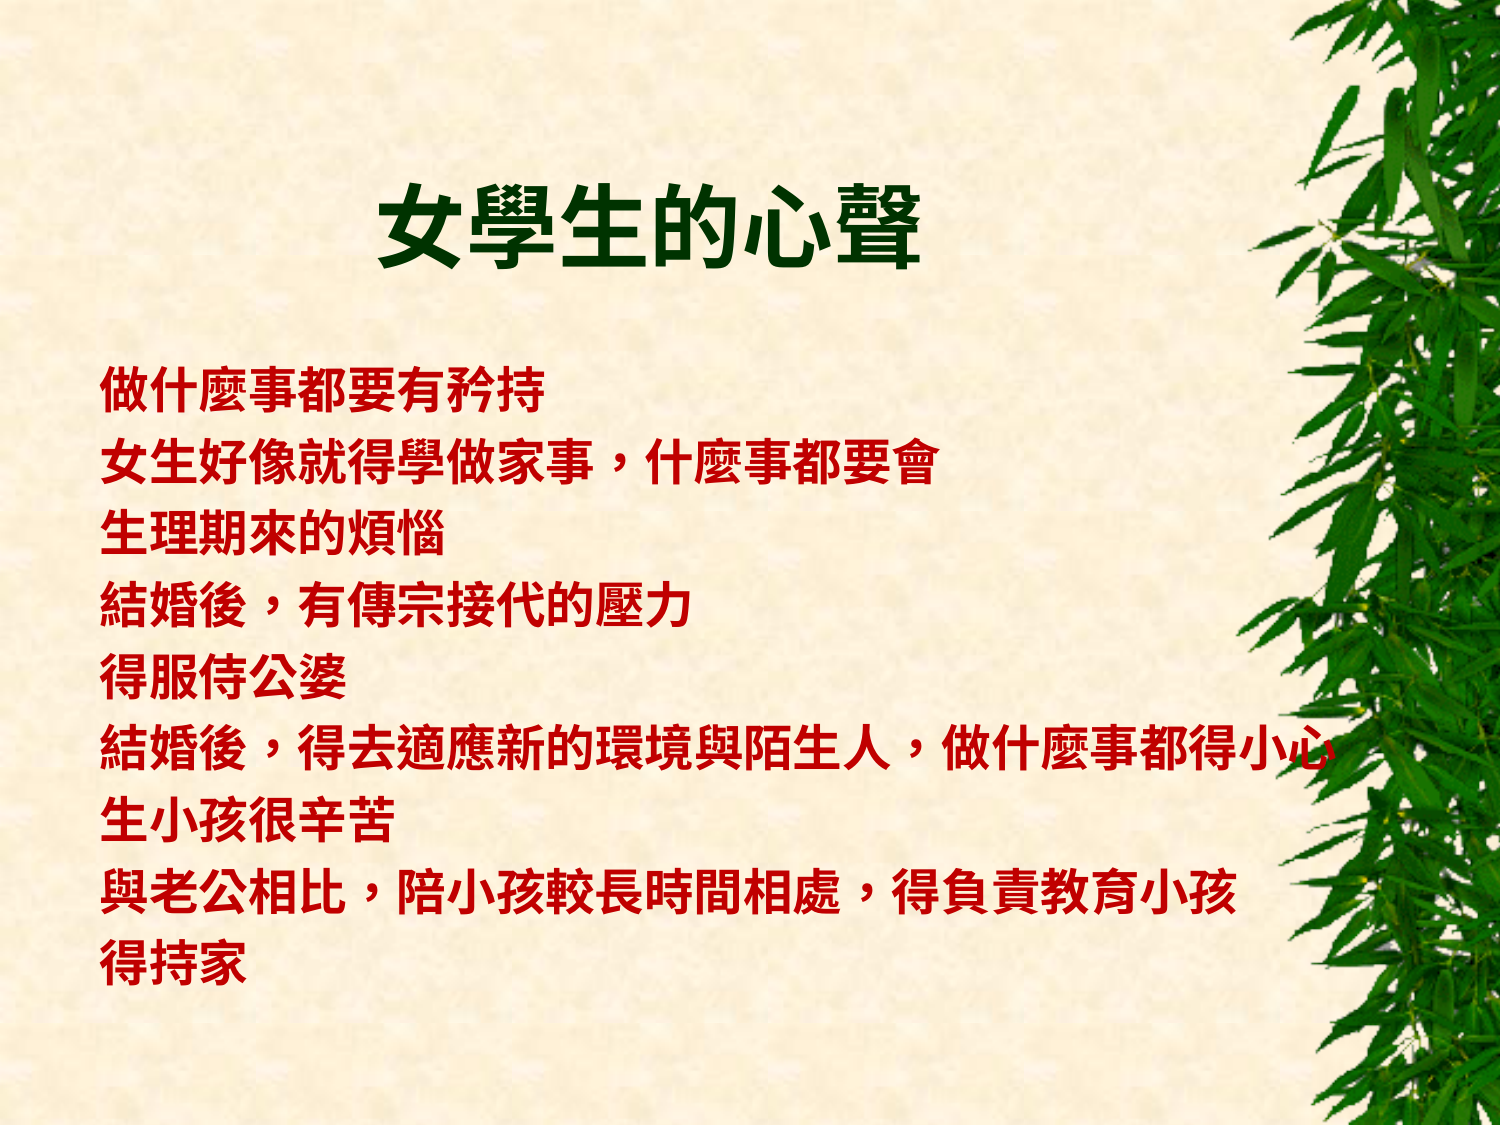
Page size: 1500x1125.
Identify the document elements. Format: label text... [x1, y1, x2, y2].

list 做什麼事都要有矜持 女生好像就得學做家事，什麼事都要會 生理期來的煩惱 結婚後，有傳宗接代的壓力 得服侍公婆 結婚後，得去適應新的環境與陌生人，做什麼事都得小心 生小孩很辛苦 與老公相比，陪小孩較長時間相處，得負責教育小孩 得持家 [29, 208, 1459, 1005]
title 女學生的心聲 [37, 52, 1263, 208]
